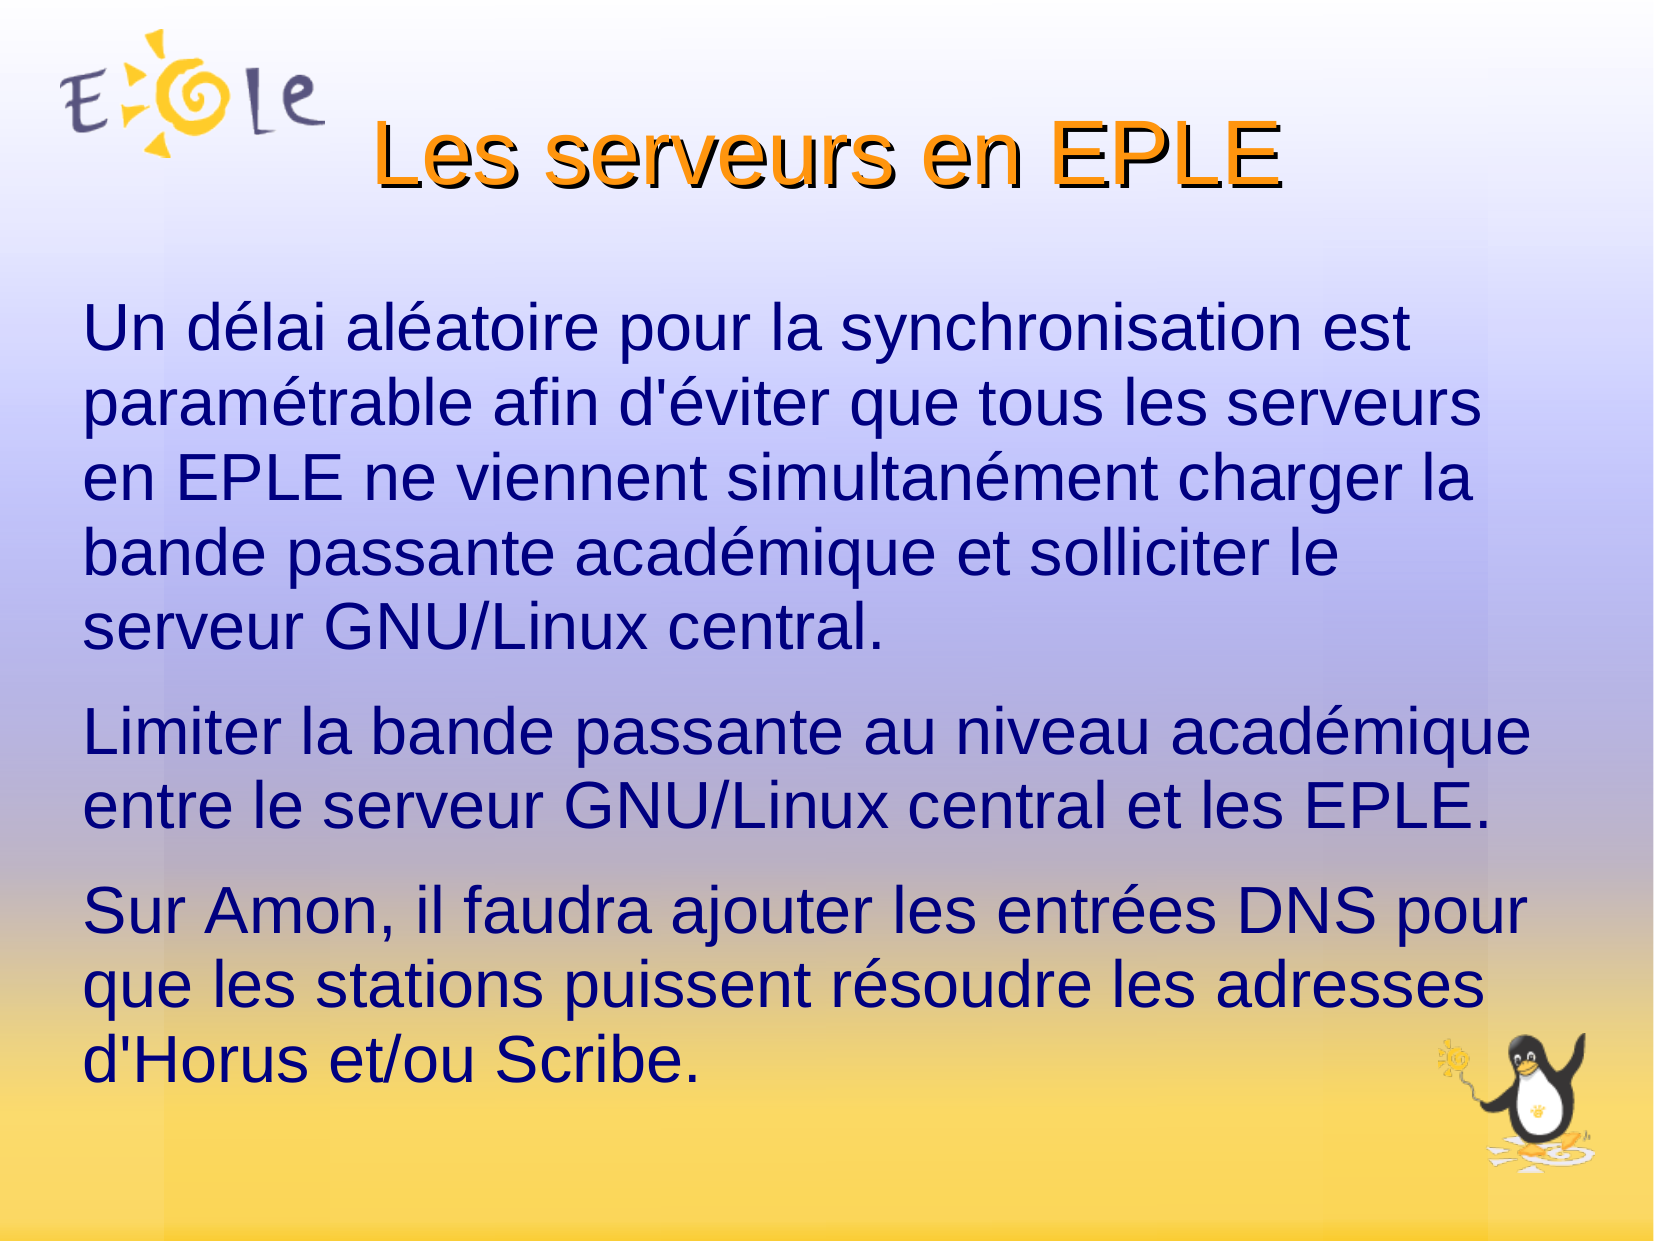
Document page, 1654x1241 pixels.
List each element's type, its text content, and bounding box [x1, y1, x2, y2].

picture [0, 0, 1654, 1241]
list Un délai aléatoire pour la synchronisation est paramétrable afin d'éviter que tous les serveurs en EPLE ne viennent simultanément charger la bande passante académique et solliciter le serveur GNU/Linux central. Limiter la bande passante au niveau académique entre le serveur GNU/Linux central et les EPLE. Sur Amon, il faudra ajouter les entrées DNS pour que les stations puissent résoudre les adresses d'Horus et/ou Scribe. [82, 290, 1571, 1180]
title Les serveurs en EPLE [82, 56, 1571, 250]
